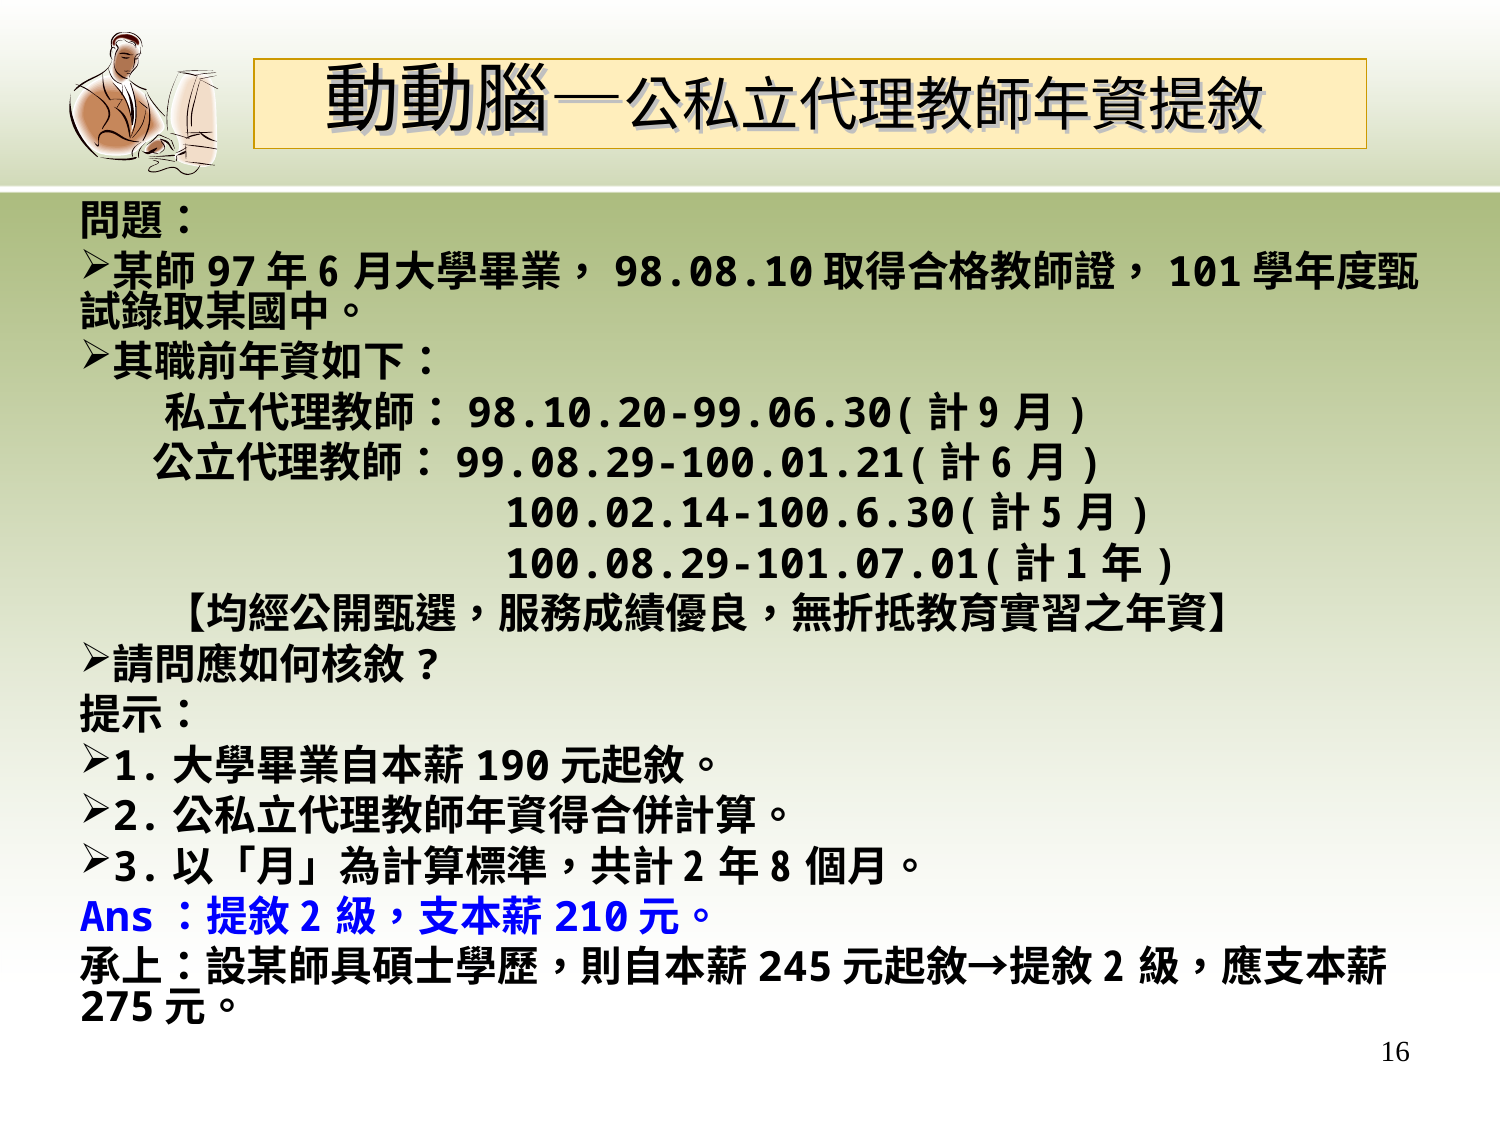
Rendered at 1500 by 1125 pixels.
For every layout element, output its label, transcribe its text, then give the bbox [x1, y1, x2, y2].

text_box <number> [1074, 1024, 1426, 1103]
list 問題： 某師97年6月大學畢業，98.08.10取得合格教師證，101學年度甄試錄取某國中。 其職前年資如下： 私立代理教師：98.10.20-99.06.30(計9月) 公立代理教師：99.08.29-100.01.21(計6月) 100.02.14-100.6.30(計5月) 100.08.29-101.07.01(計1年) 【均經公開甄選，服務成績優良，無折抵教育實習之年資】 請問應如何核敘? 提示： 1.大學畢業自本薪190元起敘。 2.公私立代理教師年資得合併計算。 3.以「月」為計算標準，共計2年8個月。 Ans：提敘2級，支本薪210元。 承上：設某師具碩士學歷，則自本薪245元起敘→提敘2級，應支本薪275元。 [64, 196, 1459, 1091]
picture [0, 0, 1500, 1125]
title 動動腦—公私立代理教師年資提敘 [253, 59, 1367, 149]
